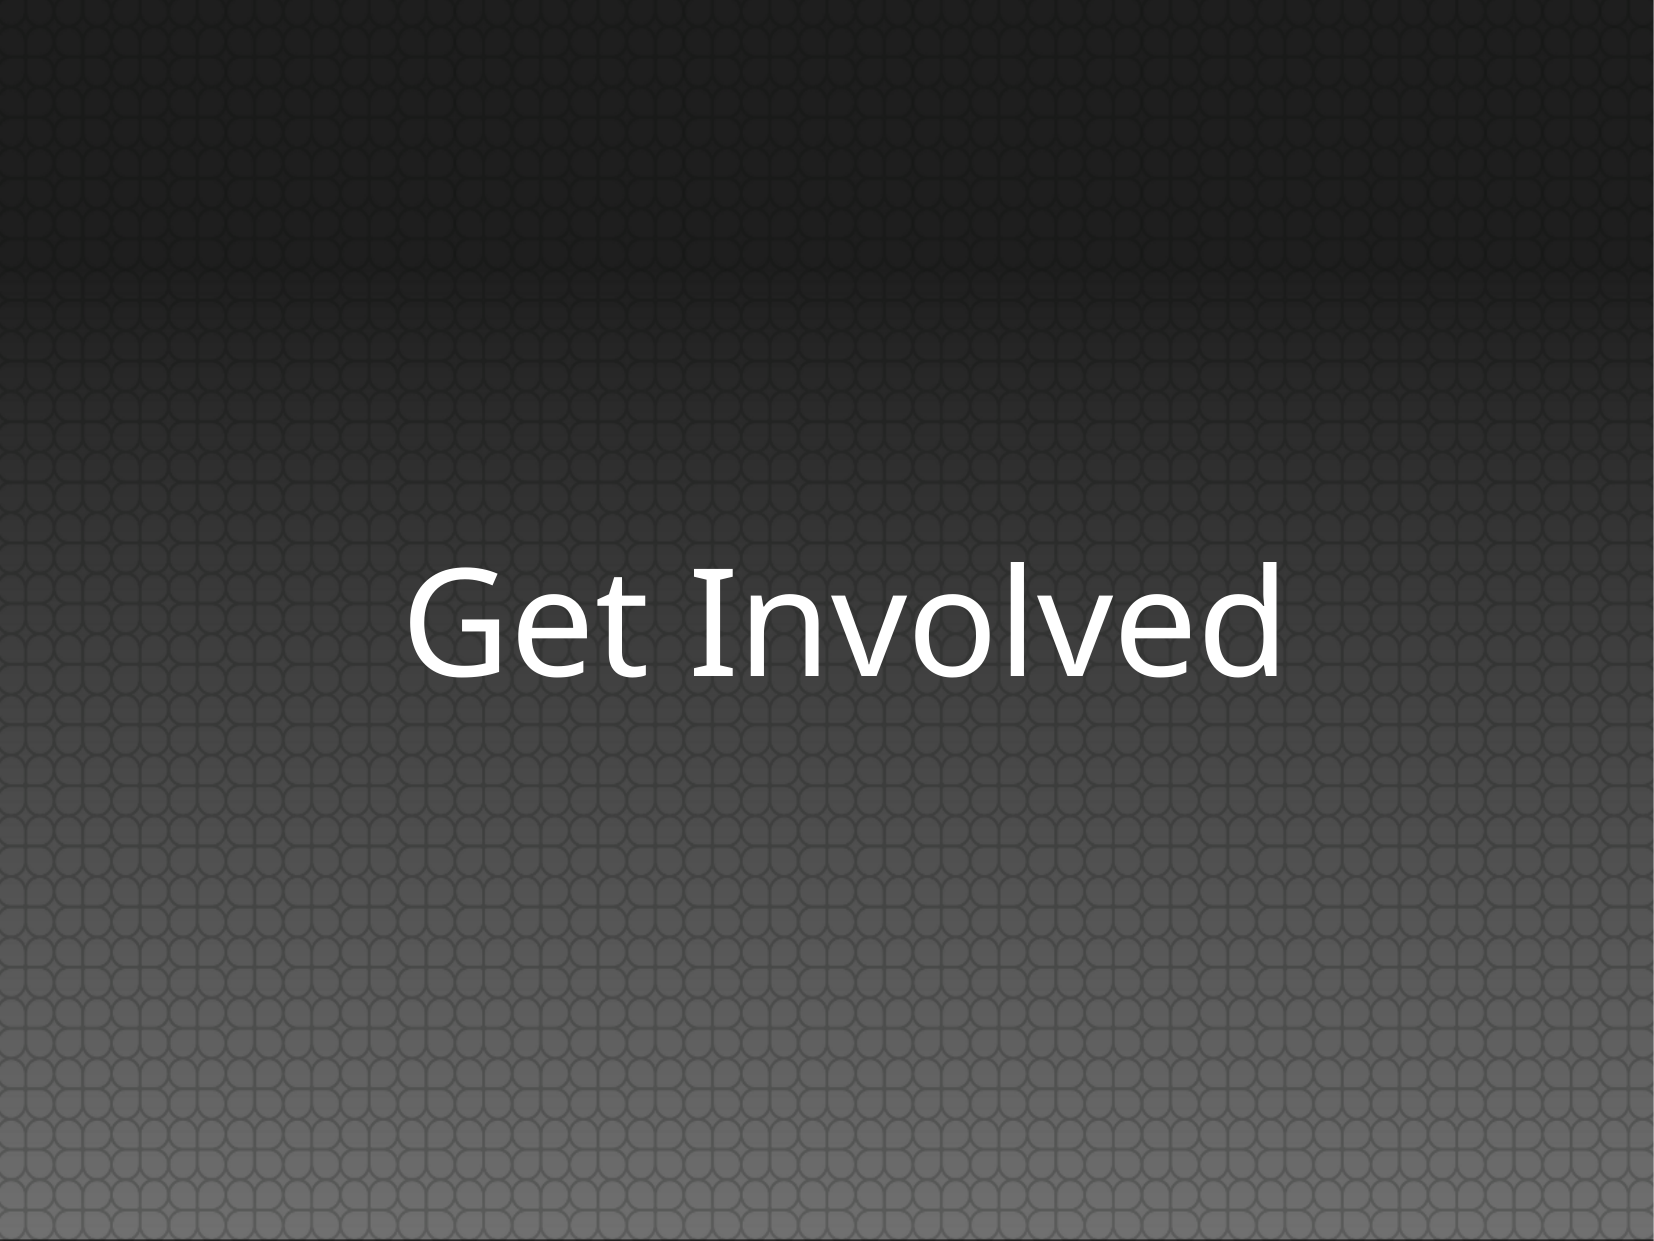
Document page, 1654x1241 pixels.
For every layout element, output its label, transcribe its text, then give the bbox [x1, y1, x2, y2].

picture [0, 0, 1654, 1241]
title Get Involved [75, 525, 1564, 713]
